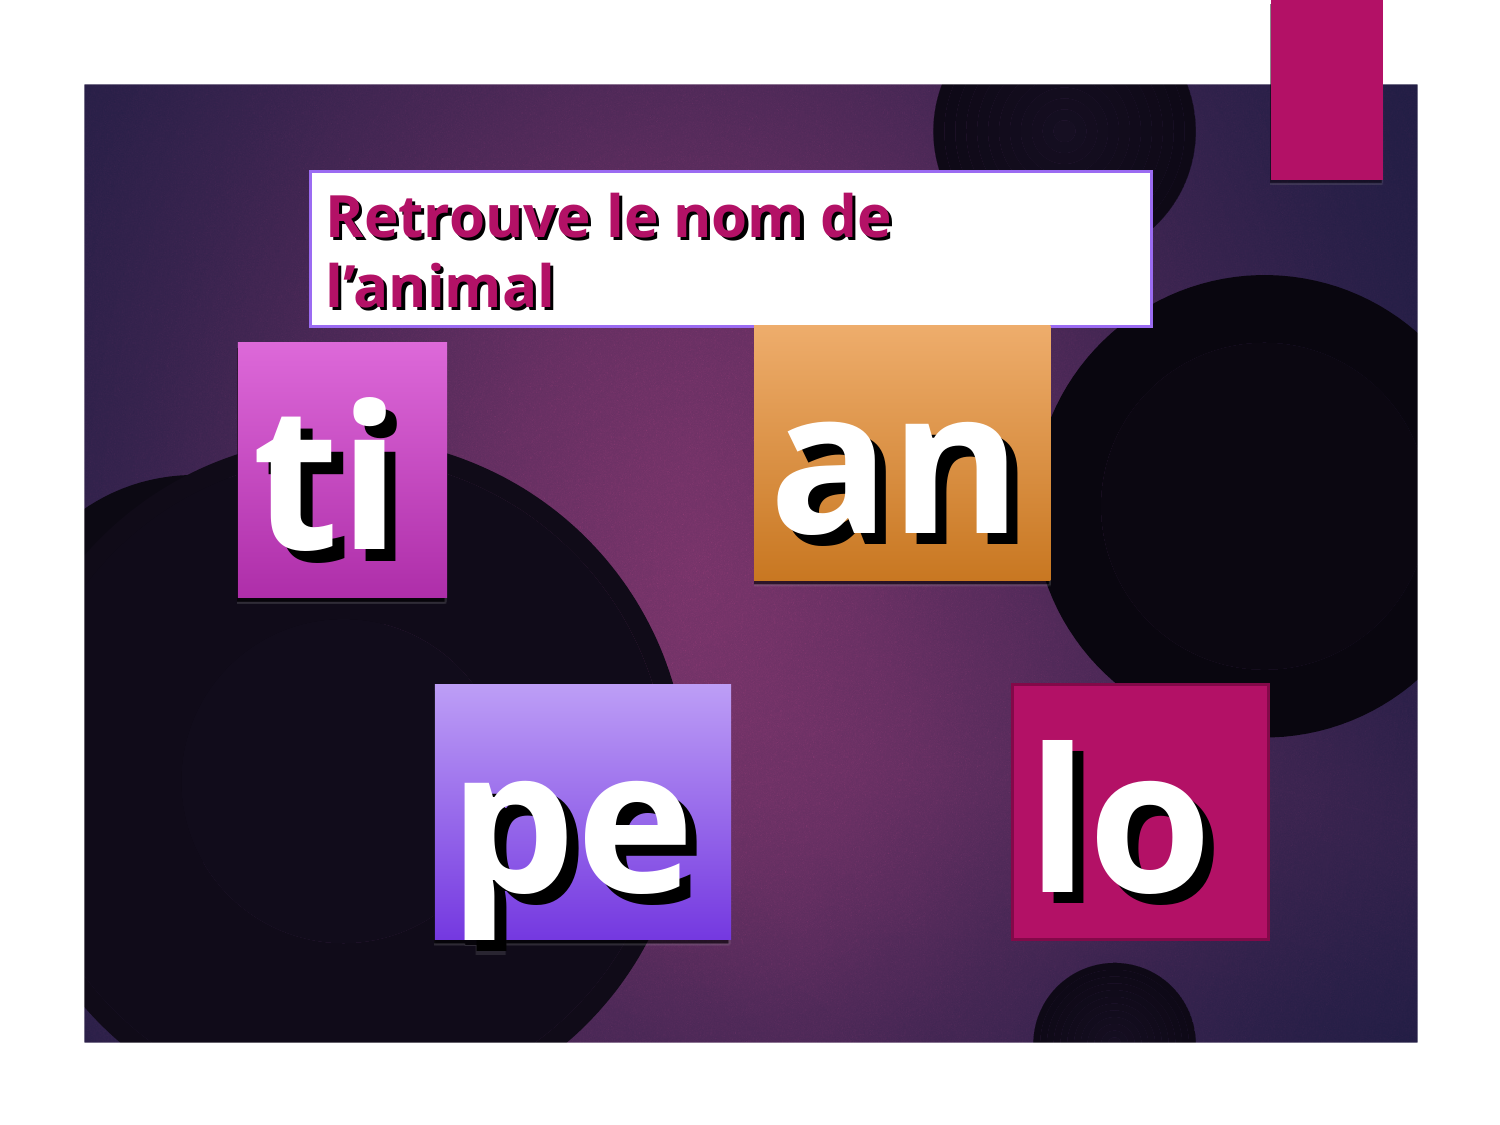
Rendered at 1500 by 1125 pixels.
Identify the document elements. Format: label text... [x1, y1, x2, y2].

text_box pe [506, 816, 536, 870]
text_box Retrouve le nom de l’animal [311, 172, 1151, 327]
text_box lo [1012, 685, 1268, 940]
text_box an [754, 326, 1050, 581]
text_box ti [238, 342, 447, 597]
text_box pe [435, 685, 731, 940]
